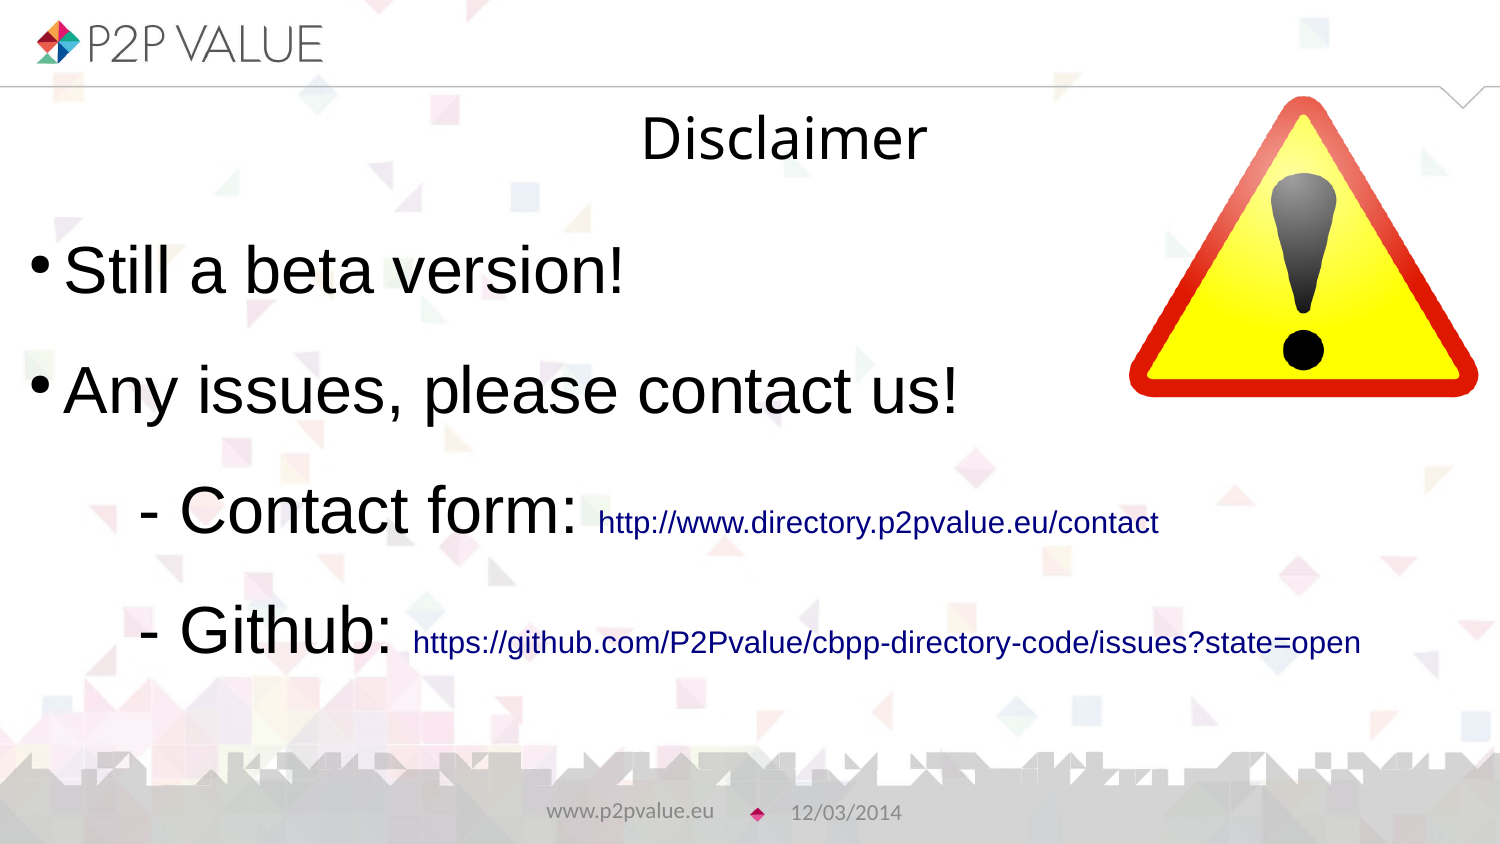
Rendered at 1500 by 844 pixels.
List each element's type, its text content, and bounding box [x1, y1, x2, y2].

picture [0, 0, 1500, 844]
text_box www.p2pvalue.eu [540, 789, 759, 829]
subtitle Still a beta version! Any issues, please contact us! - Contact form: http://www.directory.p2pvalue.eu/contact - Github: https://github.com/P2Pvalue/cbpp-directory-code/issues?state=open [15, 180, 1496, 736]
slide_number 12/03/2014 [777, 788, 1470, 834]
title Disclaimer [324, 92, 1125, 180]
